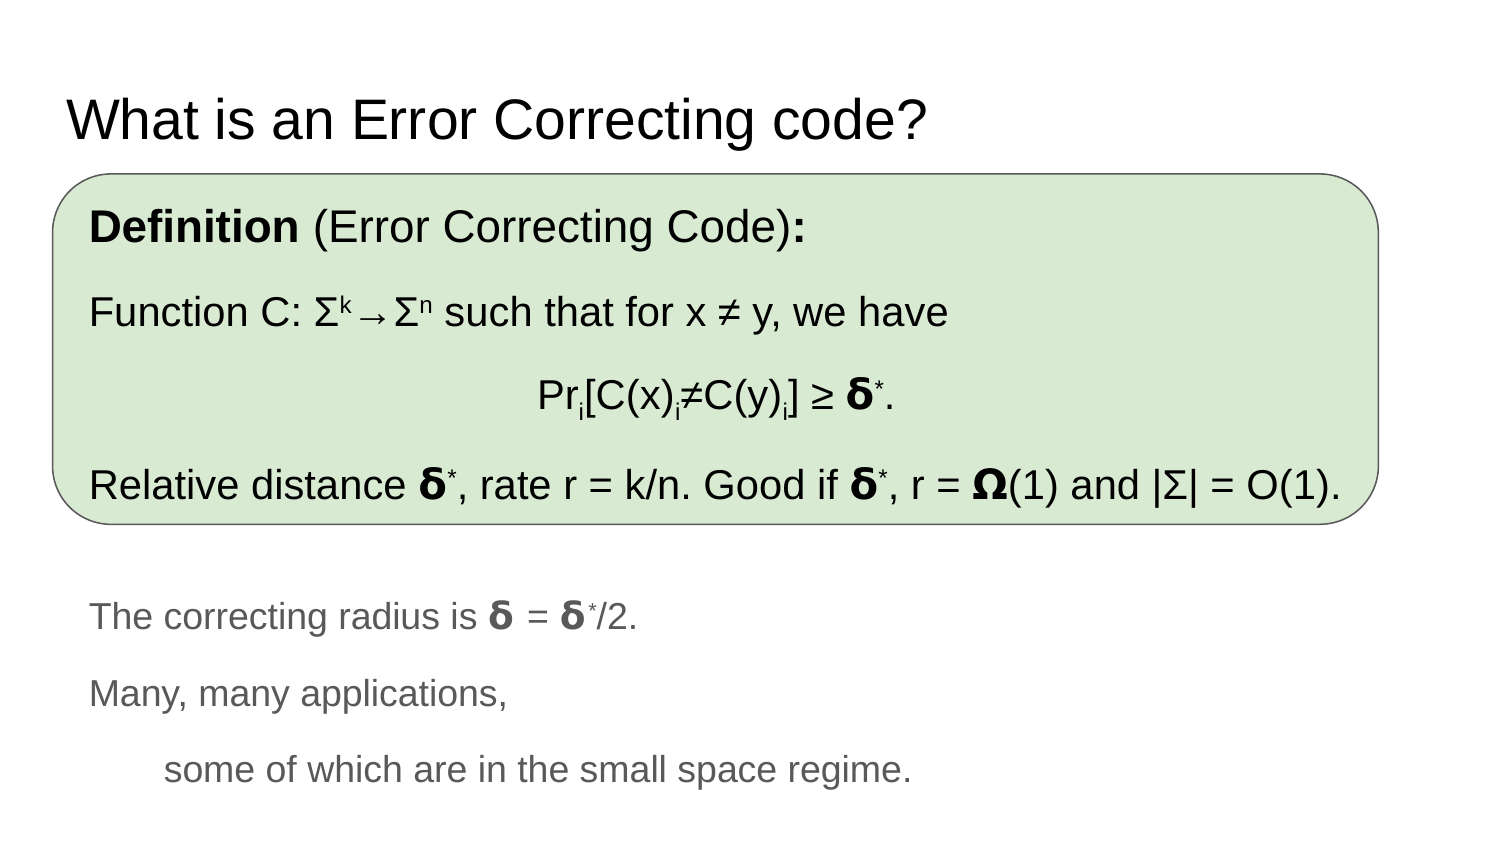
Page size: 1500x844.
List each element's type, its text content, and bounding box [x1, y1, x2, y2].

list Definition (Error Correcting Code): Function C: Σk→Σn such that for x ≠ y, we have Pri[C(x)i≠C(y)i] ≥ 𝝳*. Relative distance 𝝳*, rate r = k/n. Good if 𝝳*, r = 𝝮(1) and |Σ| = O(1). [73, 173, 1359, 525]
title What is an Error Correcting code? [51, 72, 1449, 167]
text_box The correcting radius is 𝝳 = 𝝳*/2. Many, many applications, some of which are in the small space regime. [73, 570, 1239, 806]
text_box [52, 187, 73, 511]
text_box [1359, 188, 1379, 510]
